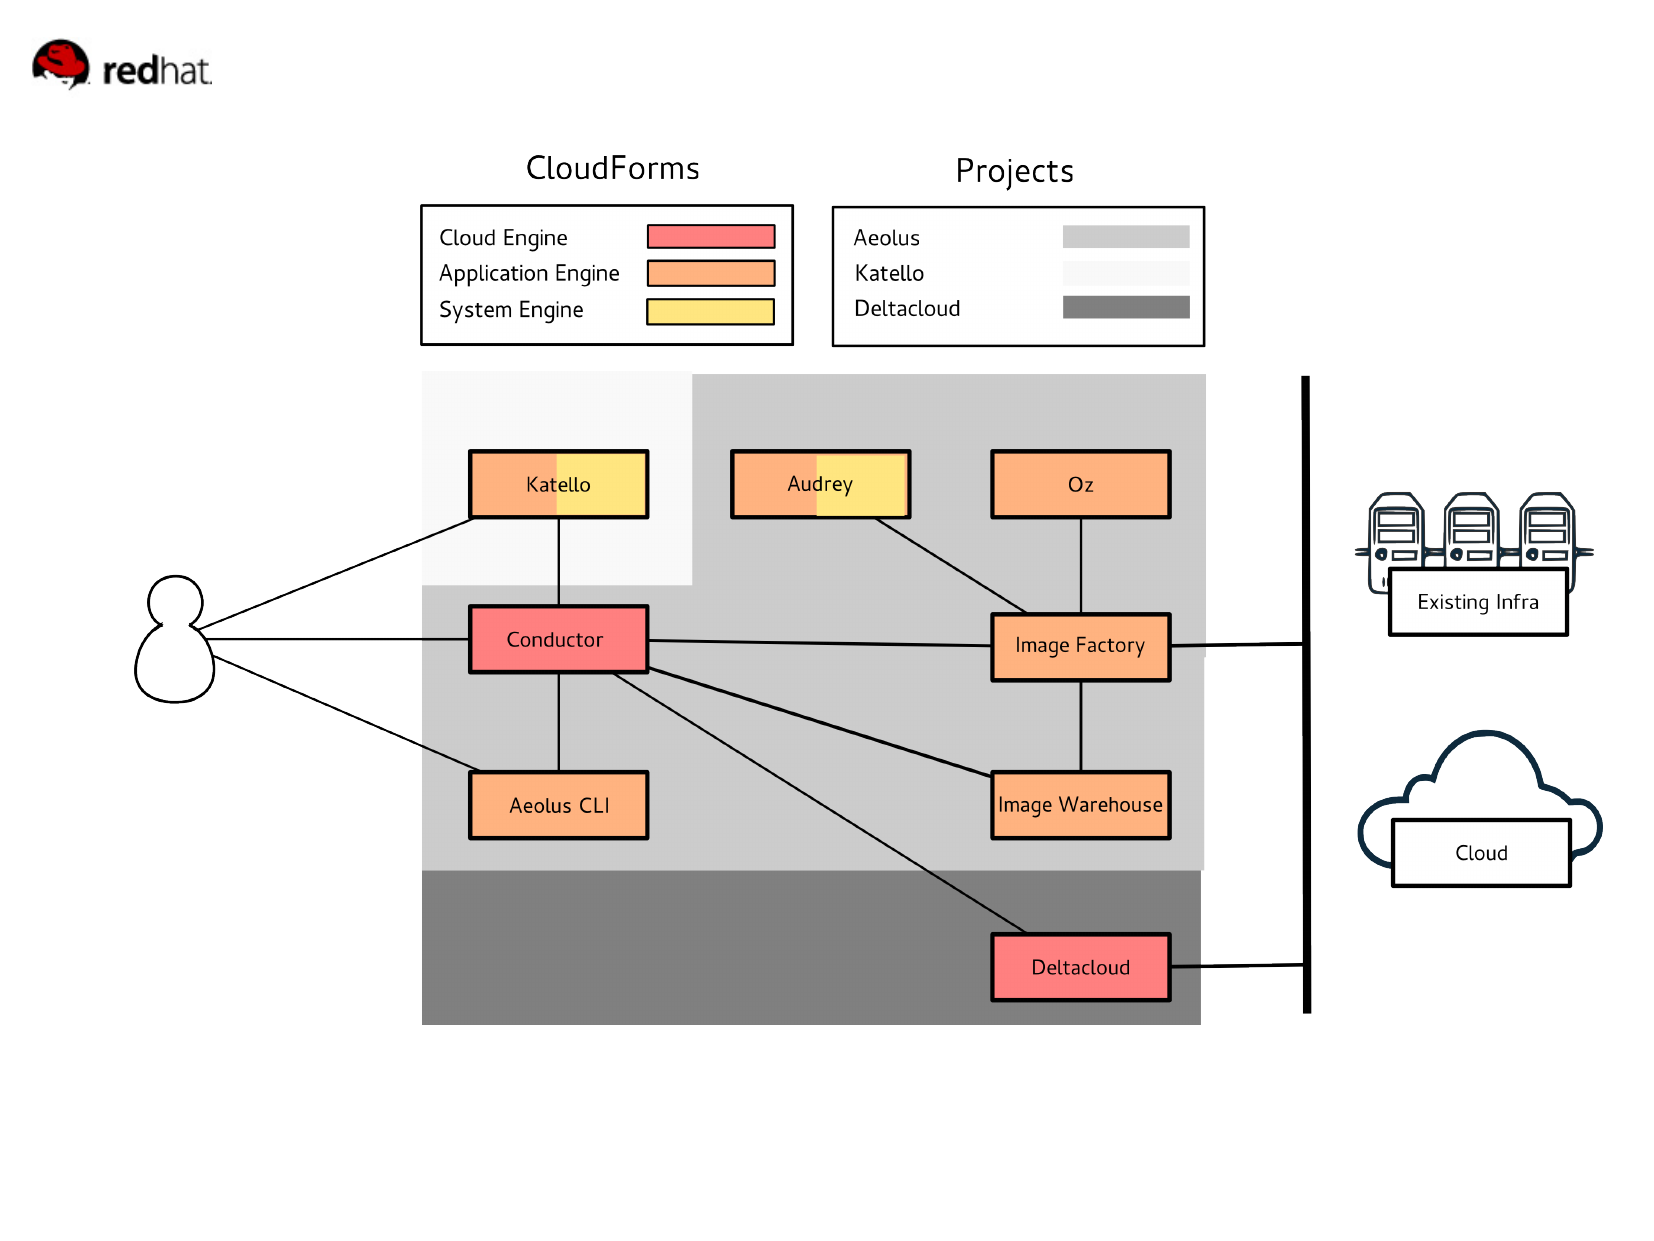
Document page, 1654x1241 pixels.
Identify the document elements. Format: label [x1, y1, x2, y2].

picture [31, 37, 212, 98]
picture [134, 155, 1603, 1025]
